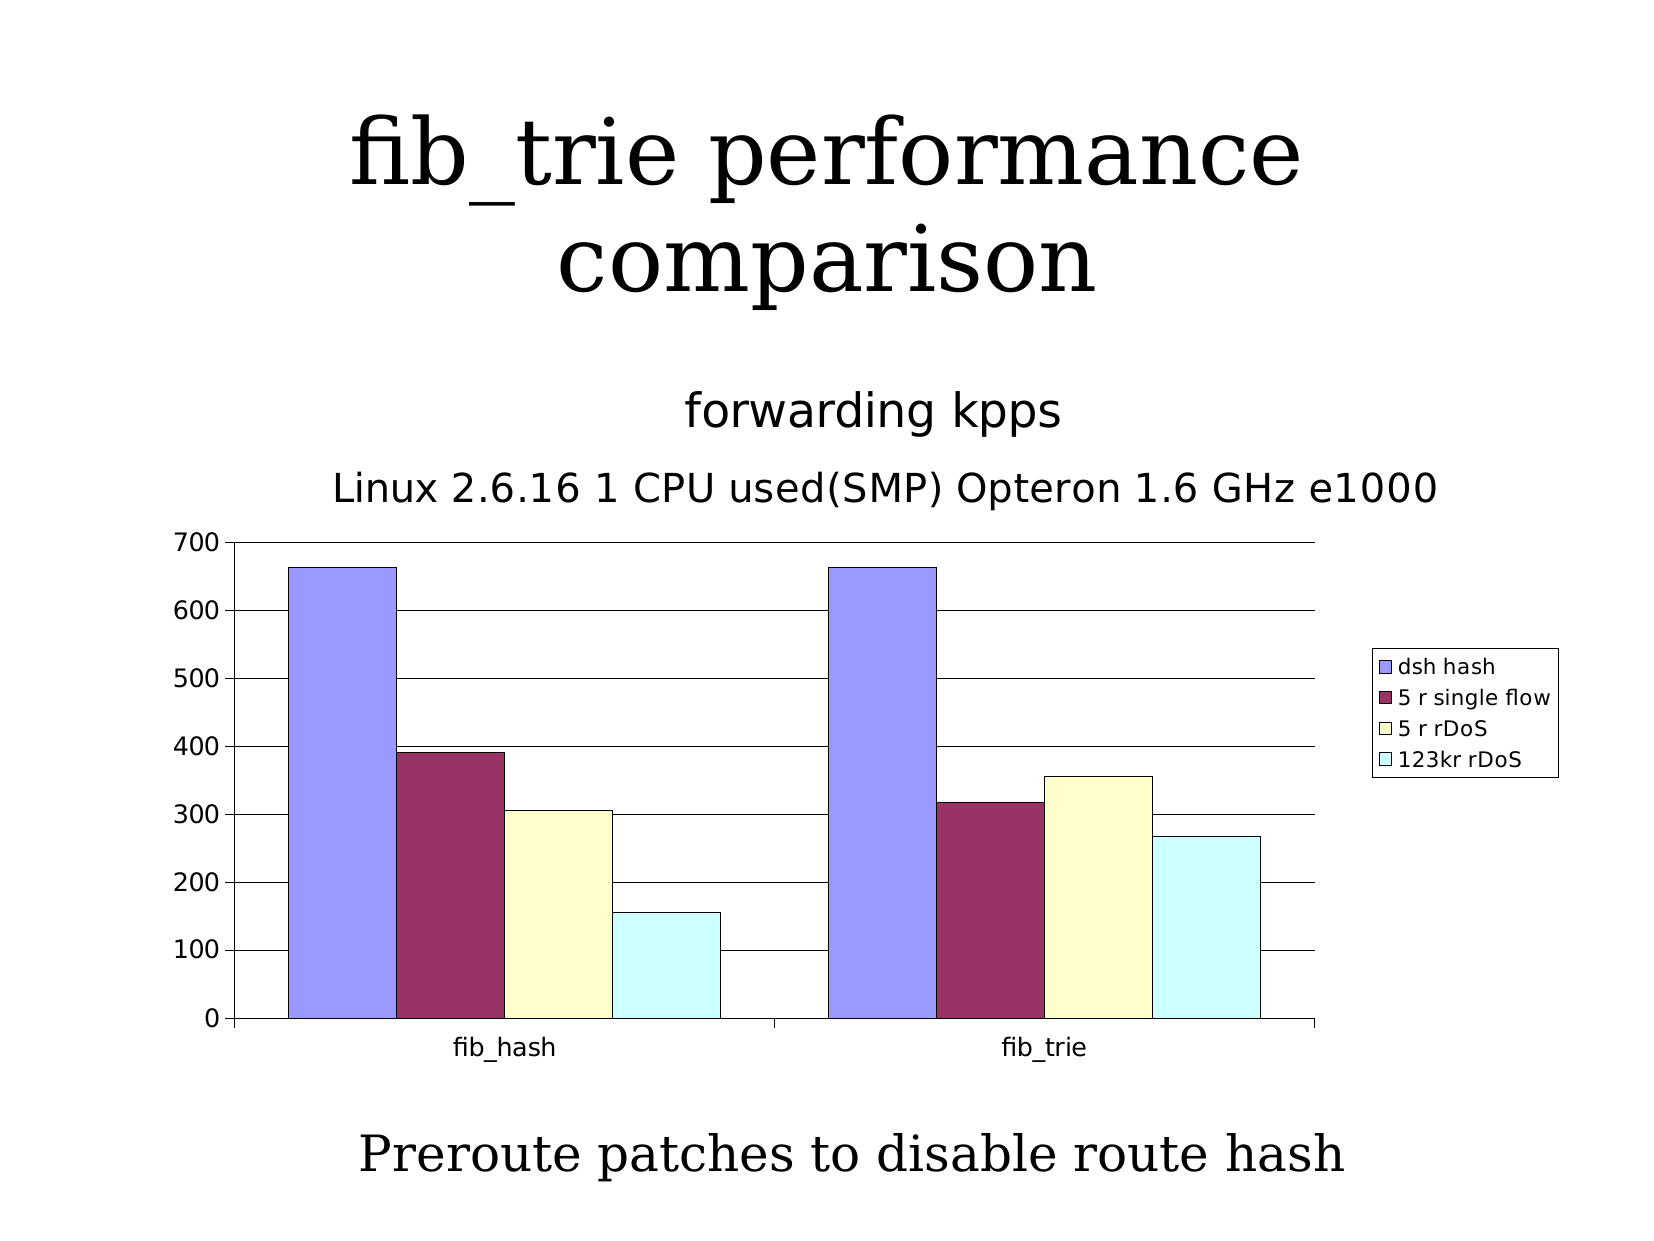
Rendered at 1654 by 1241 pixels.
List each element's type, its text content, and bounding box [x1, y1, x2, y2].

title fib_trie performance comparison [121, 99, 1534, 314]
text_box Preroute patches to disable route hash [358, 1125, 1346, 1184]
chart [144, 354, 1592, 1078]
